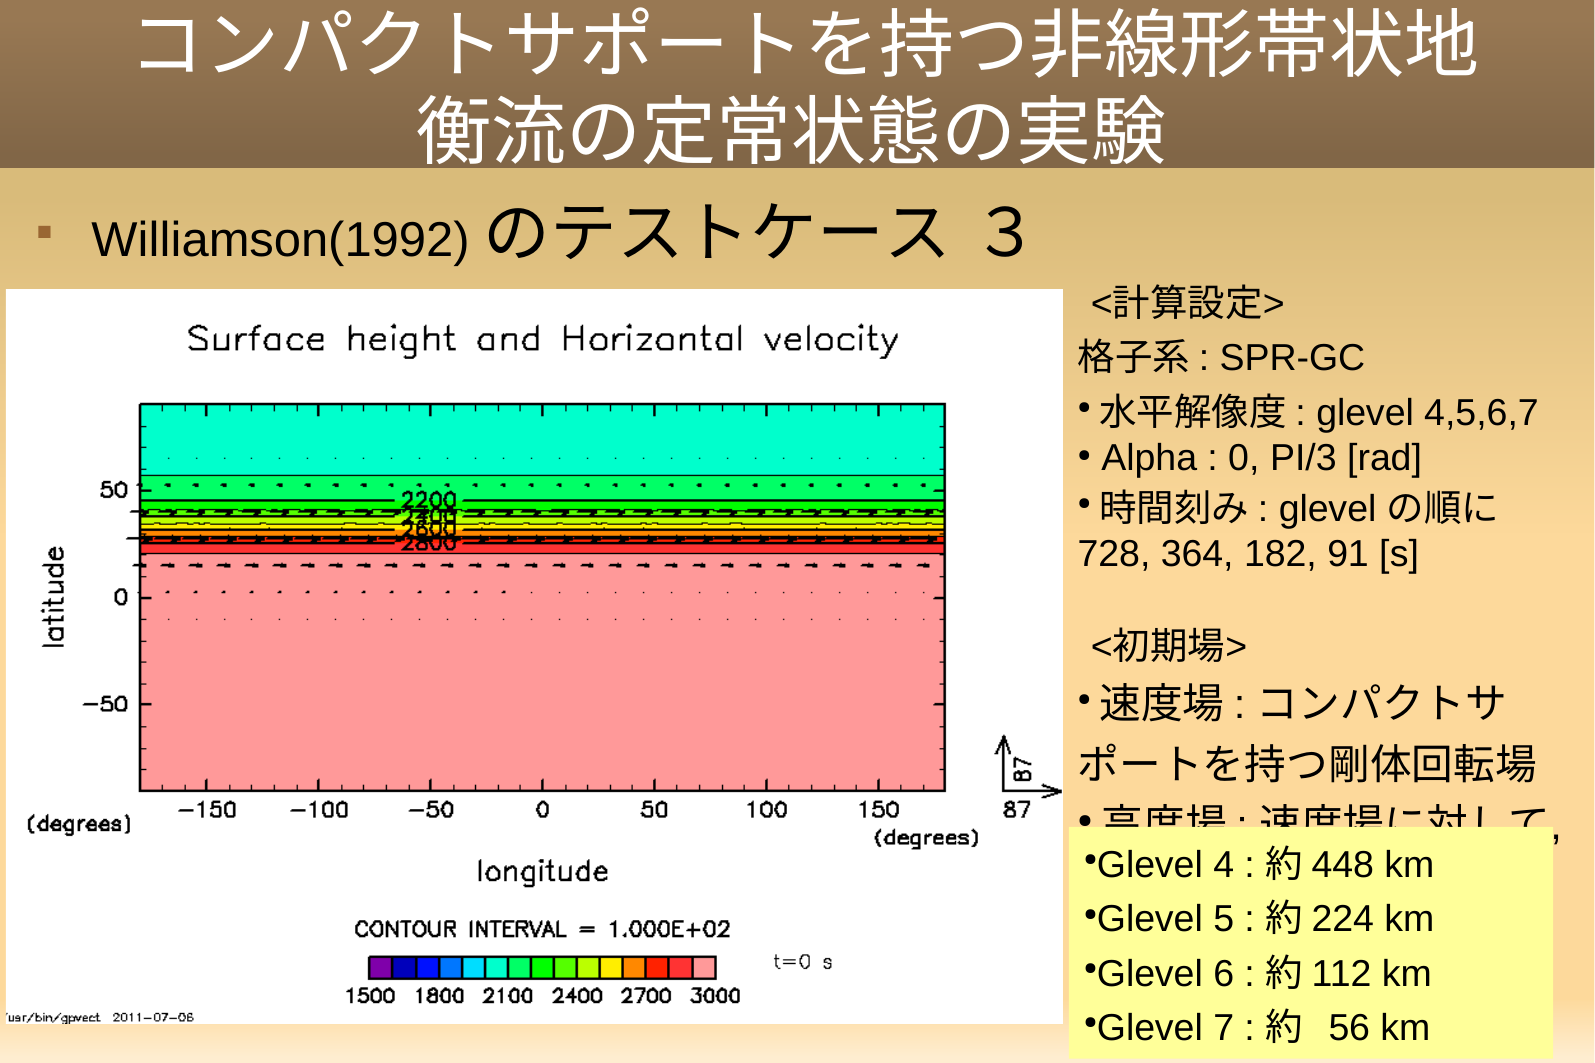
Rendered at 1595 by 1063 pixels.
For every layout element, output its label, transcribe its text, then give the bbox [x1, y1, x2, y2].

title コンパクトサポートを持つ非線形帯状地衡流の定常状態の実験 [74, 0, 1510, 178]
picture [0, 0, 1595, 1063]
text_box Glevel 4 : 約 448 km Glevel 5 : 約 224 km Glevel 6 : 約 112 km Glevel 7 : 約 56 km [1068, 826, 1554, 1021]
text_box <計算設定> 格子系 : SPR-GC 水平解像度 : glevel 4,5,6,7 Alpha : 0, PI/3 [rad] 時間刻み : glevel の順に 728, 364, 182, 91 [s] <初期場> 速度場 : コンパクトサポートを持つ剛体回転場 高度場 : 速度場に対して, 地衡流平衡を満たす高度場 [1062, 265, 1589, 883]
list Williamson(1992) のテストケース ３ [20, 118, 1456, 289]
